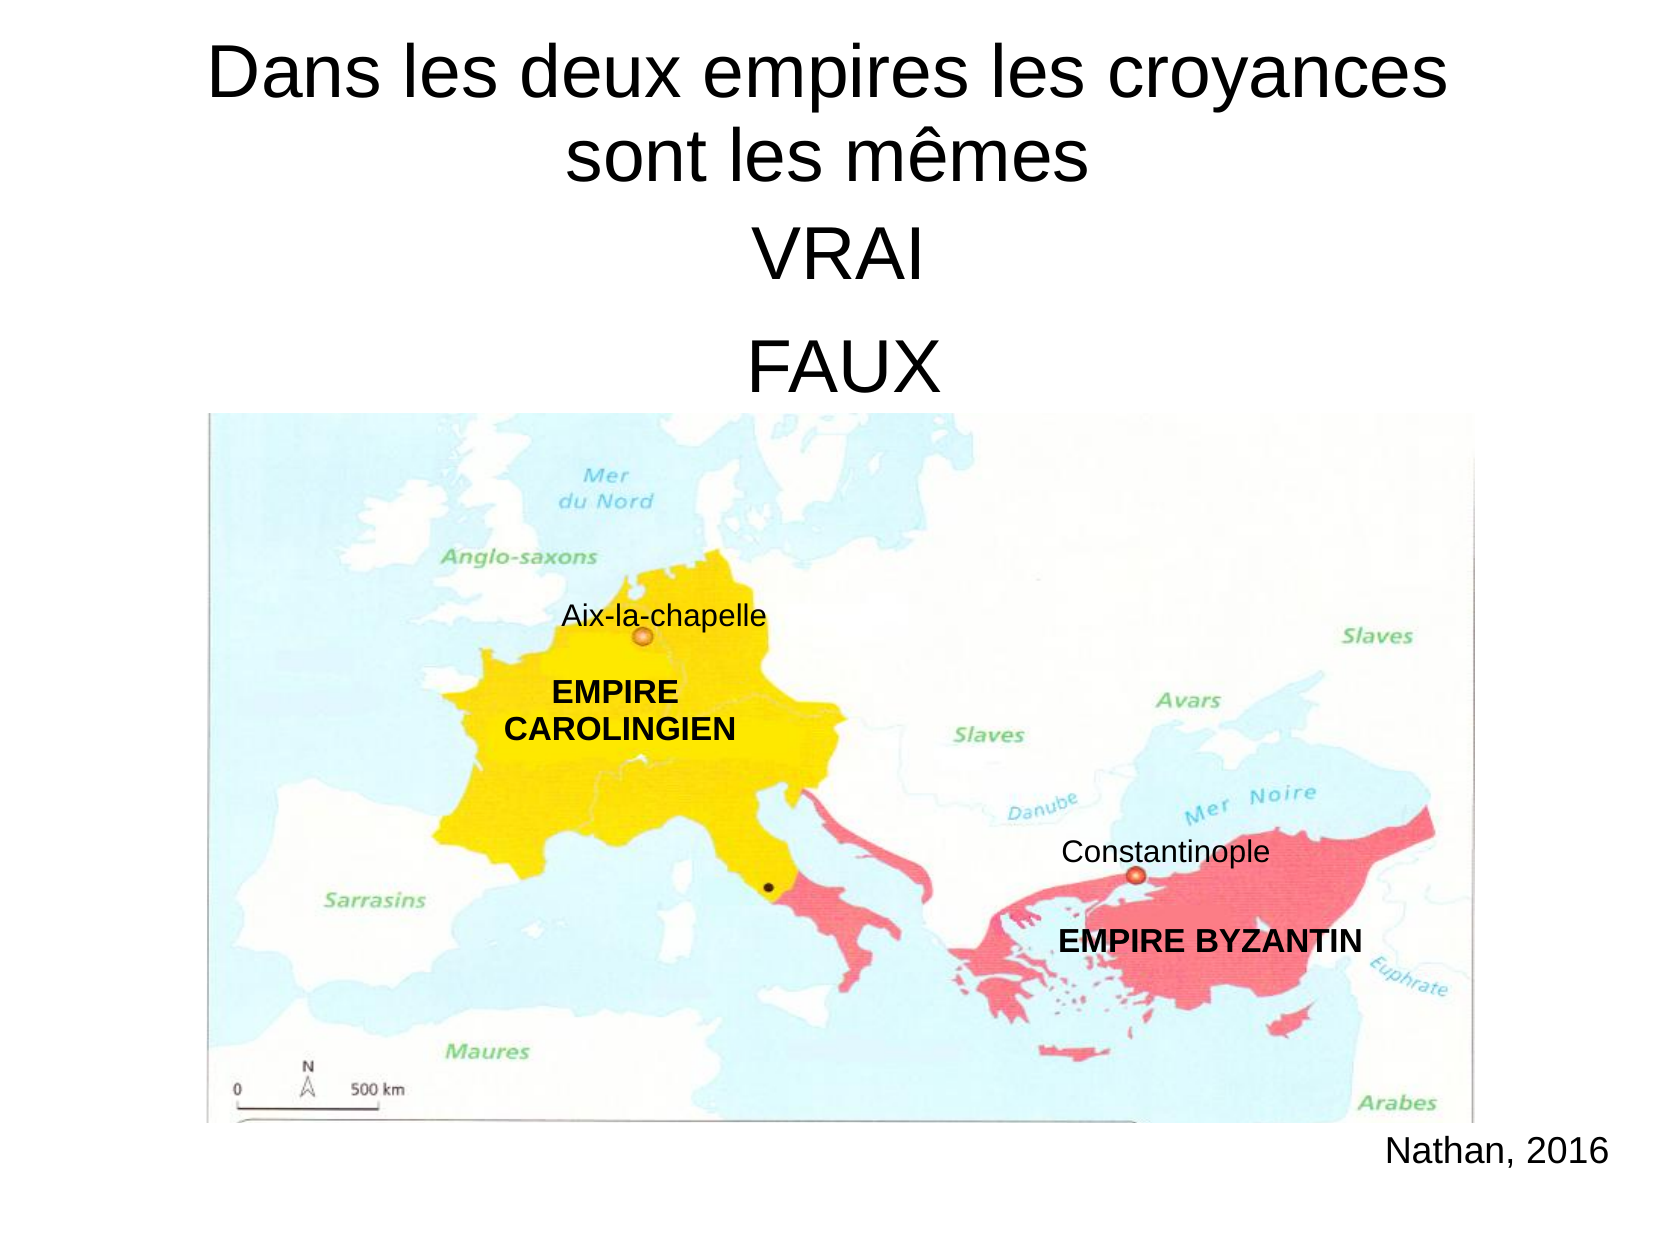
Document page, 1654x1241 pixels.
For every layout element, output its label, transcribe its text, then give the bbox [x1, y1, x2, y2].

text_box Aix-la-chapelle [501, 590, 827, 641]
text_box EMPIRE CAROLINGIEN [413, 666, 827, 758]
text_box Nathan, 2016 [1240, 1122, 1625, 1179]
text_box EMPIRE BYZANTIN [1003, 915, 1418, 969]
text_box Constantinople [1003, 826, 1329, 877]
title Dans les deux empires les croyances sont les mêmes [53, 29, 1625, 198]
title VRAI [53, 211, 1625, 296]
title FAUX [59, 324, 1630, 409]
picture [206, 413, 1475, 1123]
